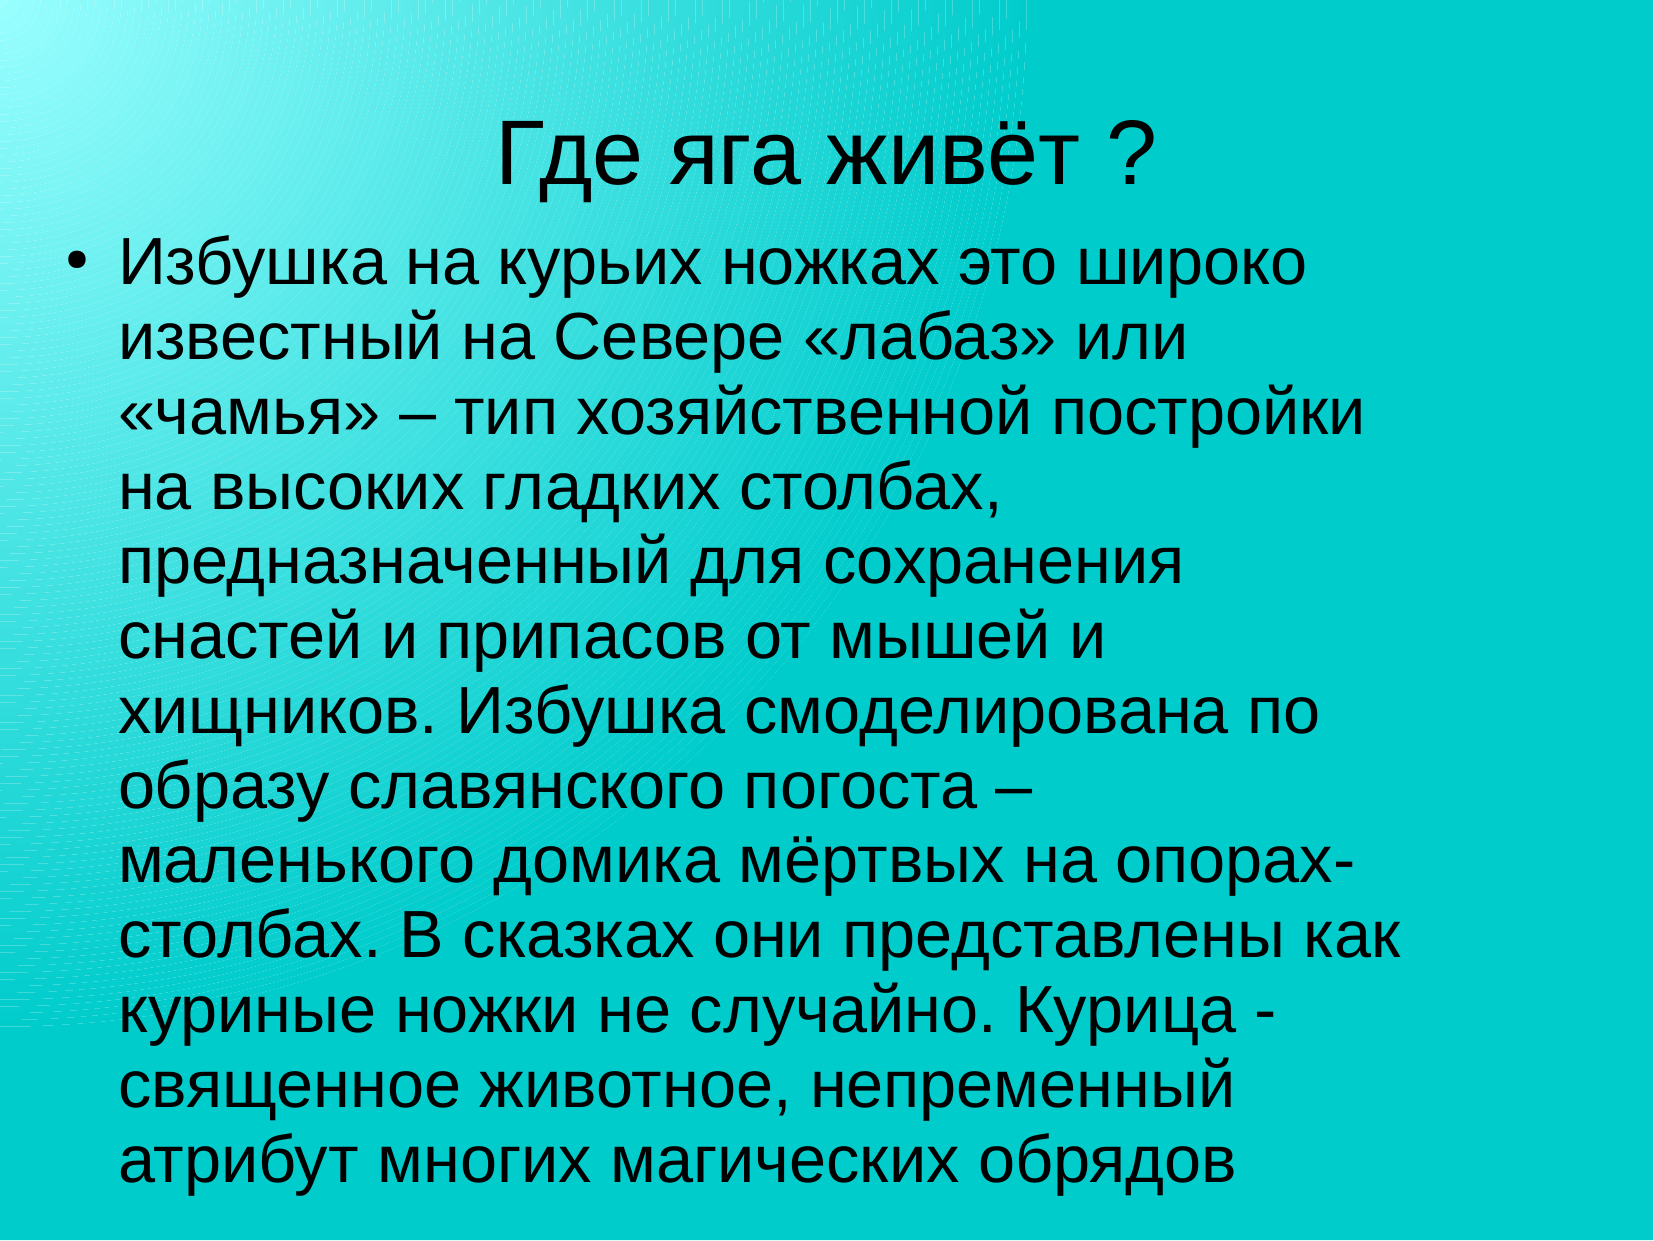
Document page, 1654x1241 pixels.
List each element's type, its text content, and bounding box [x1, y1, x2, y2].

title Где яга живёт ? [82, 49, 1571, 257]
list Избушка на курьих ножках это широко известный на Севере «лабаз» или «чамья» – тип хозяйственной постройки на высоких гладких столбах, предназначенный для сохранения снастей и припасов от мышей и хищников. Избушка смоделирована по образу славянского погоста – маленького домика мёртвых на опорах-столбах. В сказках они представлены как куриные ножки не случайно. Курица - священное животное, непременный атрибут многих магических обрядов [47, 224, 1406, 1241]
